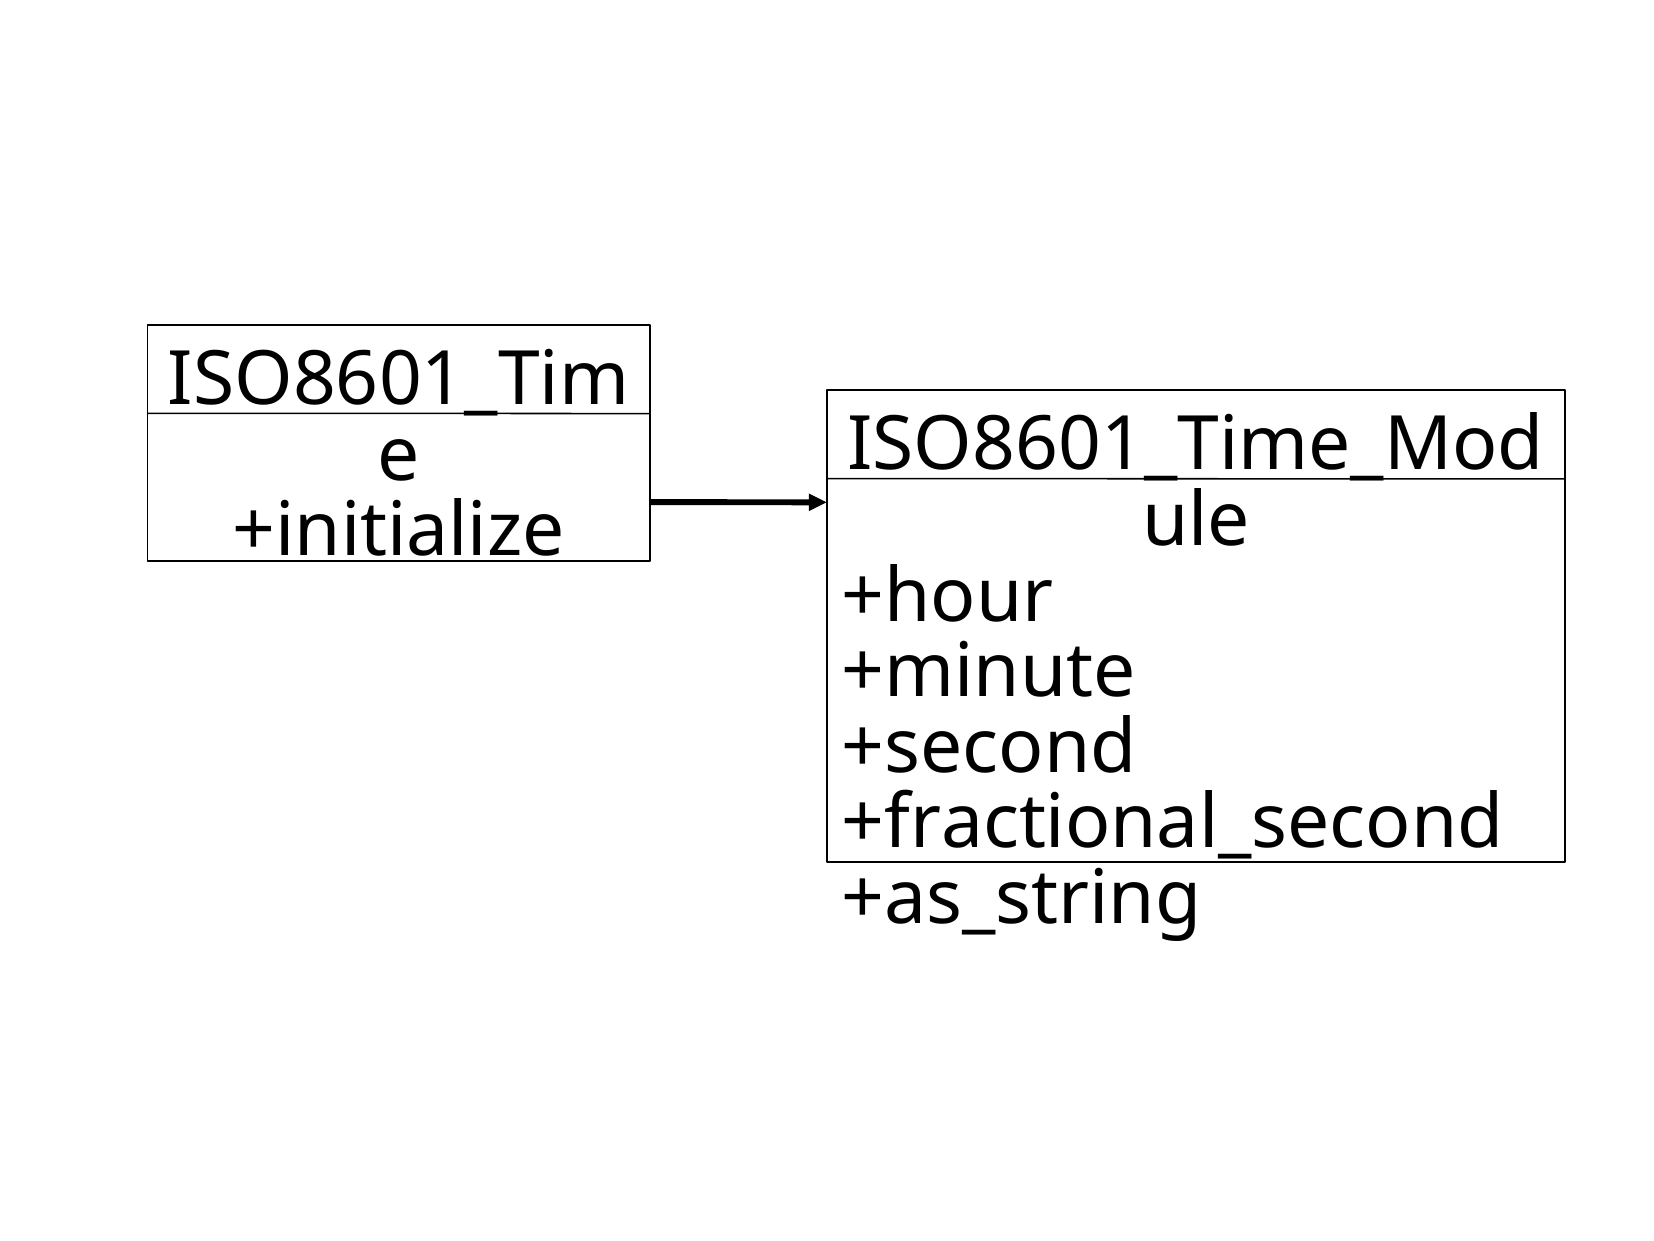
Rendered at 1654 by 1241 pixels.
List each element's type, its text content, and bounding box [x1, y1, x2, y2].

text_box ISO8601_Time_Module +hour +minute +second +fractional_second +as_string [826, 390, 1566, 478]
text_box ISO8601_Time_Module +hour +minute +second +fractional_second +as_string [826, 480, 1566, 863]
text_box ISO8601_Time +initialize [147, 415, 650, 561]
text_box ISO8601_Time +initialize [147, 324, 650, 412]
